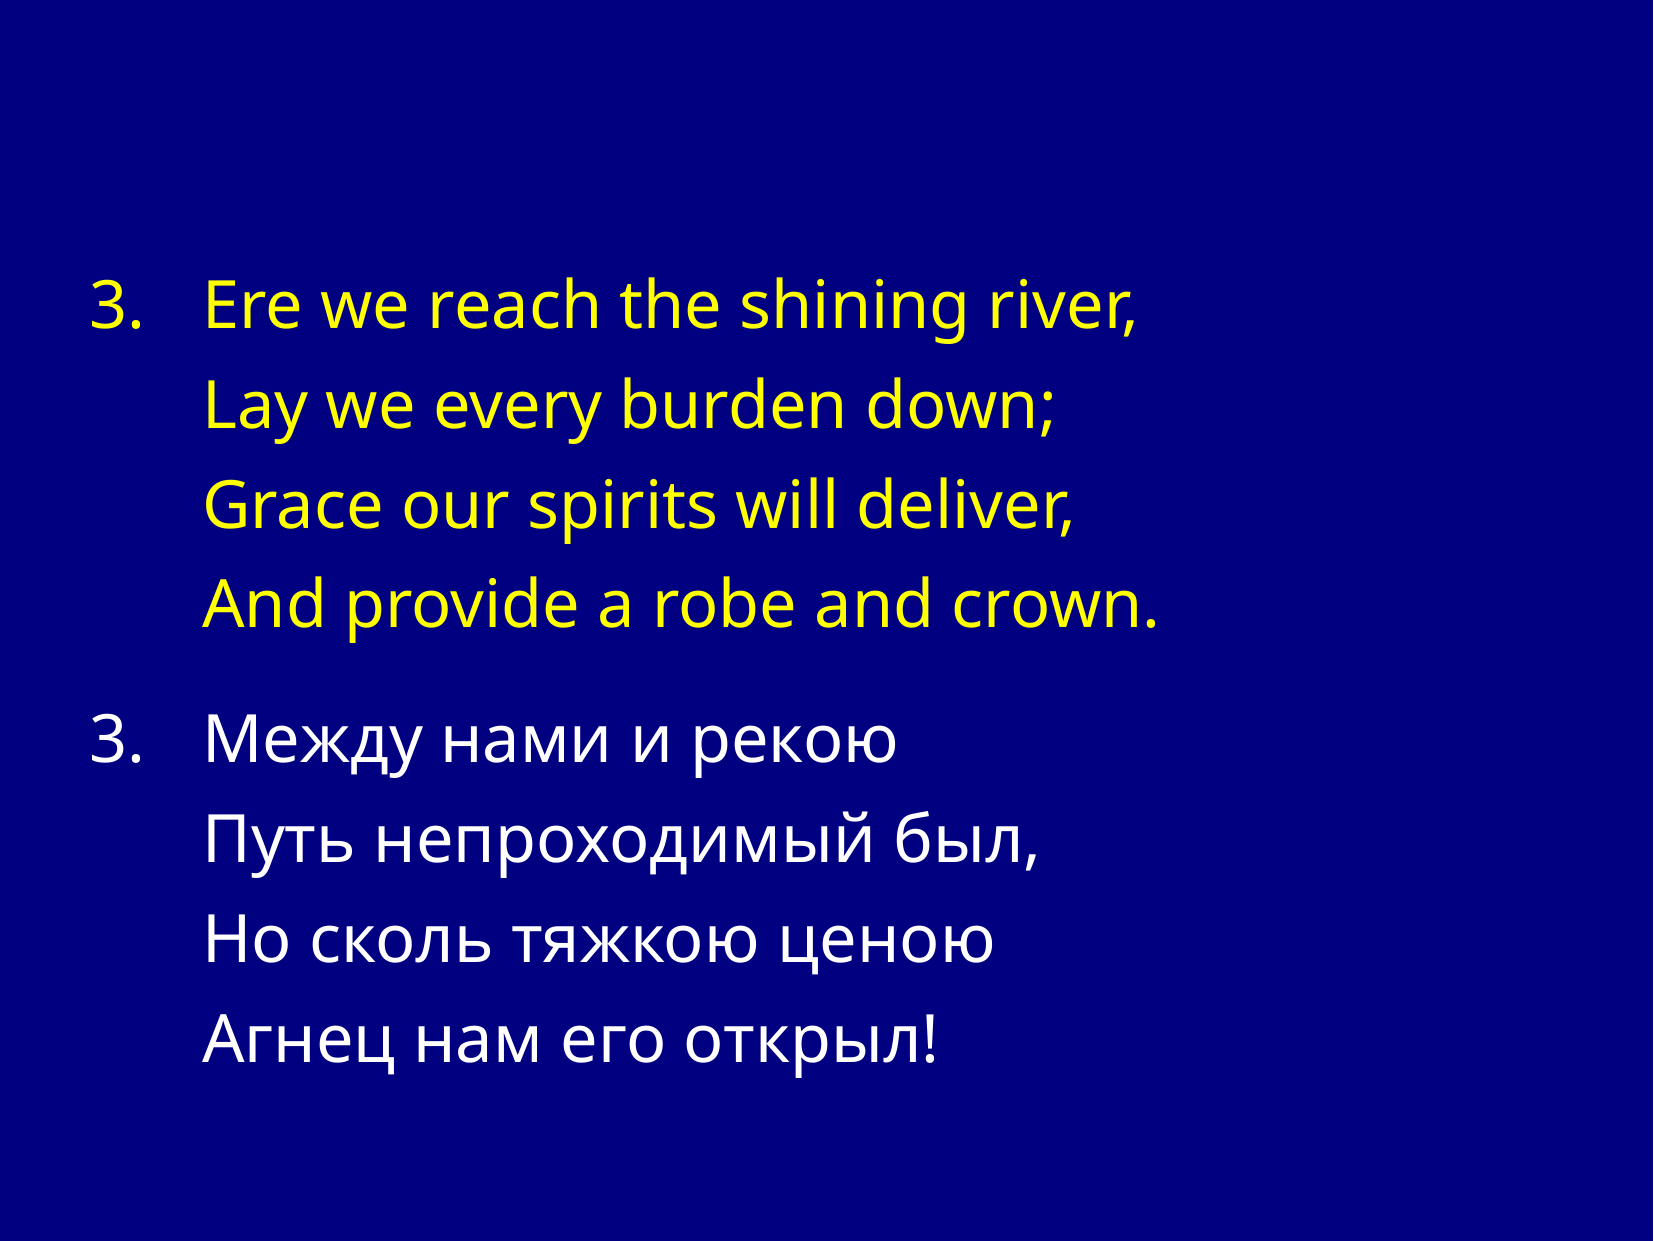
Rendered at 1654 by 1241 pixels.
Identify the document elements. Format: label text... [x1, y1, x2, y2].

text_box 3. Ere we reach the shining river, Lay we every burden down; Grace our spirits will deliver, And provide a robe and crown. [75, 150, 1576, 638]
text_box 3. Между нами и рекою Путь непроходимый был, Но сколь тяжкою ценою Агнец нам его открыл! [75, 675, 1576, 1163]
